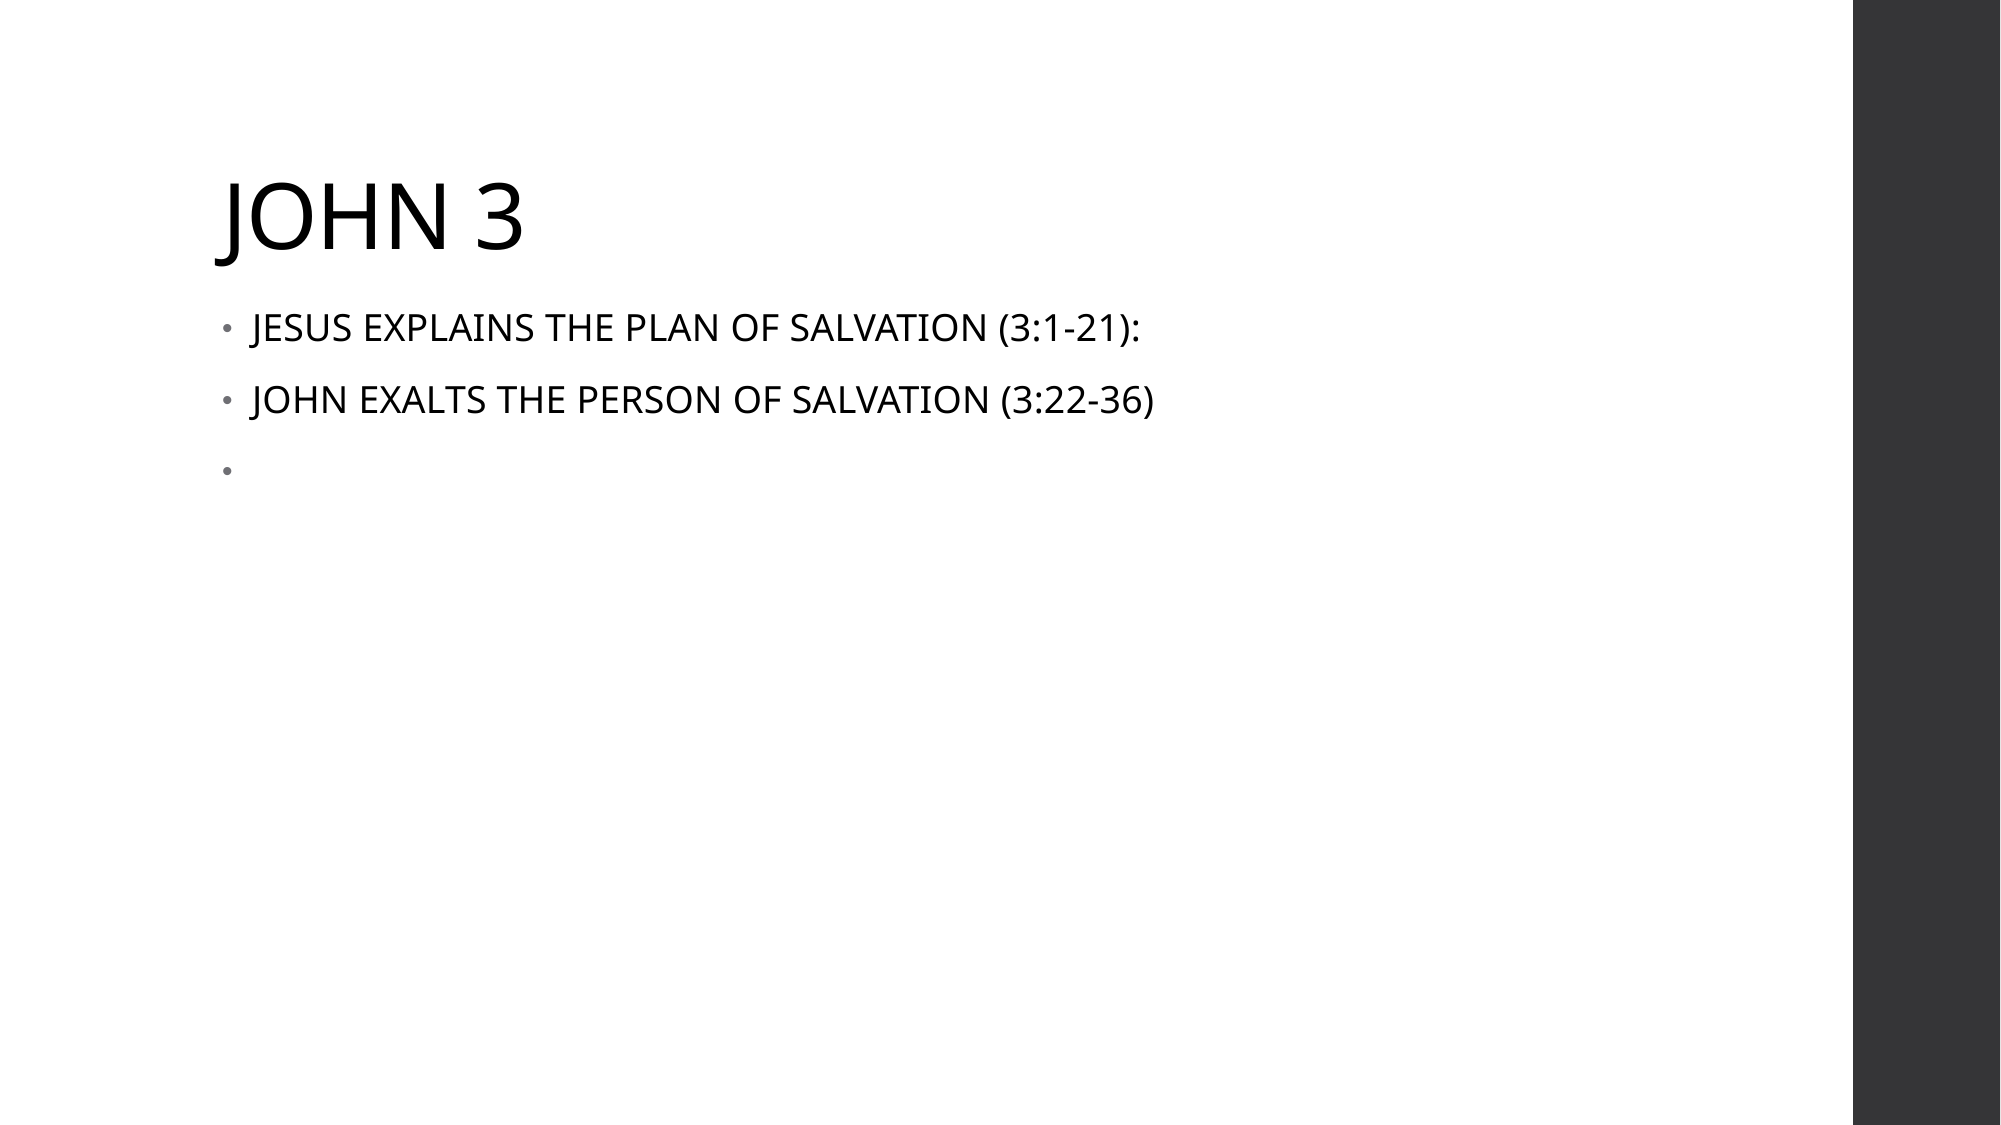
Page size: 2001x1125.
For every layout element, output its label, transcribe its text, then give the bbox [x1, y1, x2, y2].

list JESUS EXPLAINS THE PLAN OF SALVATION (3:1-21): JOHN EXALTS THE PERSON OF SALVATION (3:22-36) [206, 299, 1617, 1014]
title JOHN 3 [206, 60, 1797, 278]
